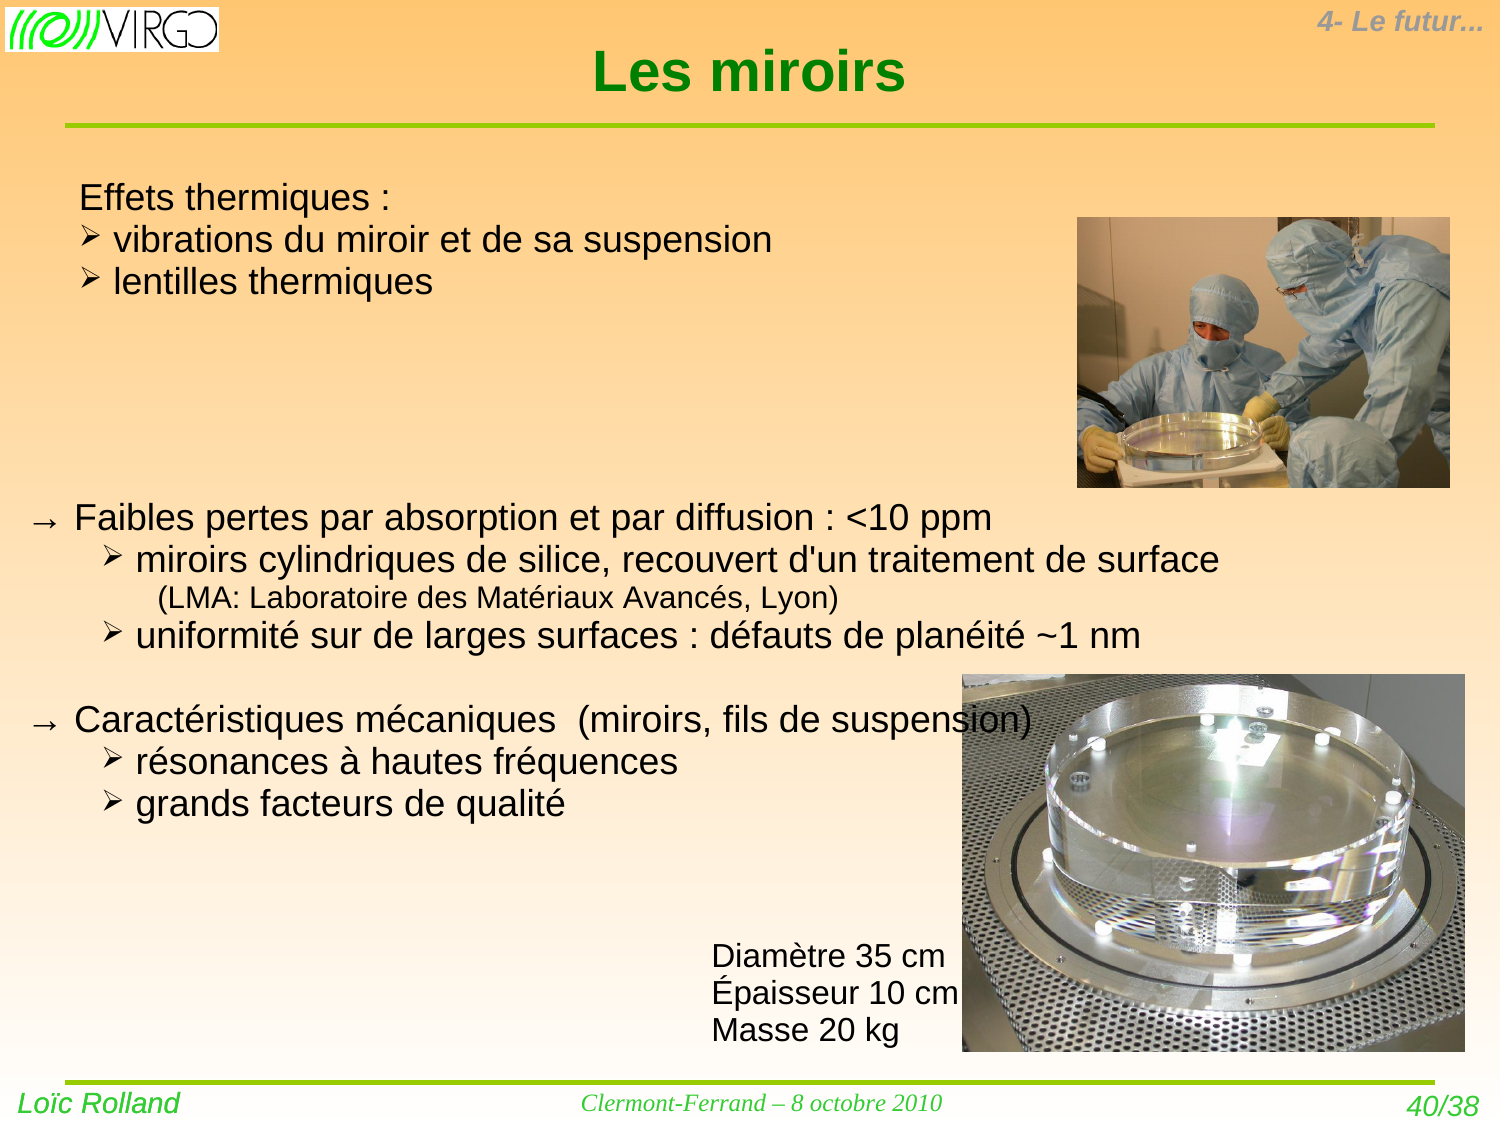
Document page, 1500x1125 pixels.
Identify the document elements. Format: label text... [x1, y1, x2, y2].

text_box → Faibles pertes par absorption et par diffusion : <10 ppm miroirs cylindriques de silice, recouvert d'un traitement de surface (LMA: Laboratoire des Matériaux Avancés, Lyon) uniformité sur de larges surfaces : défauts de planéité ~1 nm → Caractéristiques mécaniques (miroirs, fils de suspension) résonances à hautes fréquences grands facteurs de qualité [11, 446, 1256, 833]
title Les miroirs [75, 0, 1426, 143]
text_box Diamètre 35 cm Épaisseur 10 cm Masse 20 kg [696, 930, 975, 1057]
picture [1077, 217, 1450, 488]
text_box 4- Le futur... [1048, 0, 1500, 46]
picture [5, 7, 75, 52]
text_box Effets thermiques : vibrations du miroir et de sa suspension lentilles thermiques [64, 169, 788, 311]
picture [962, 674, 1465, 1052]
